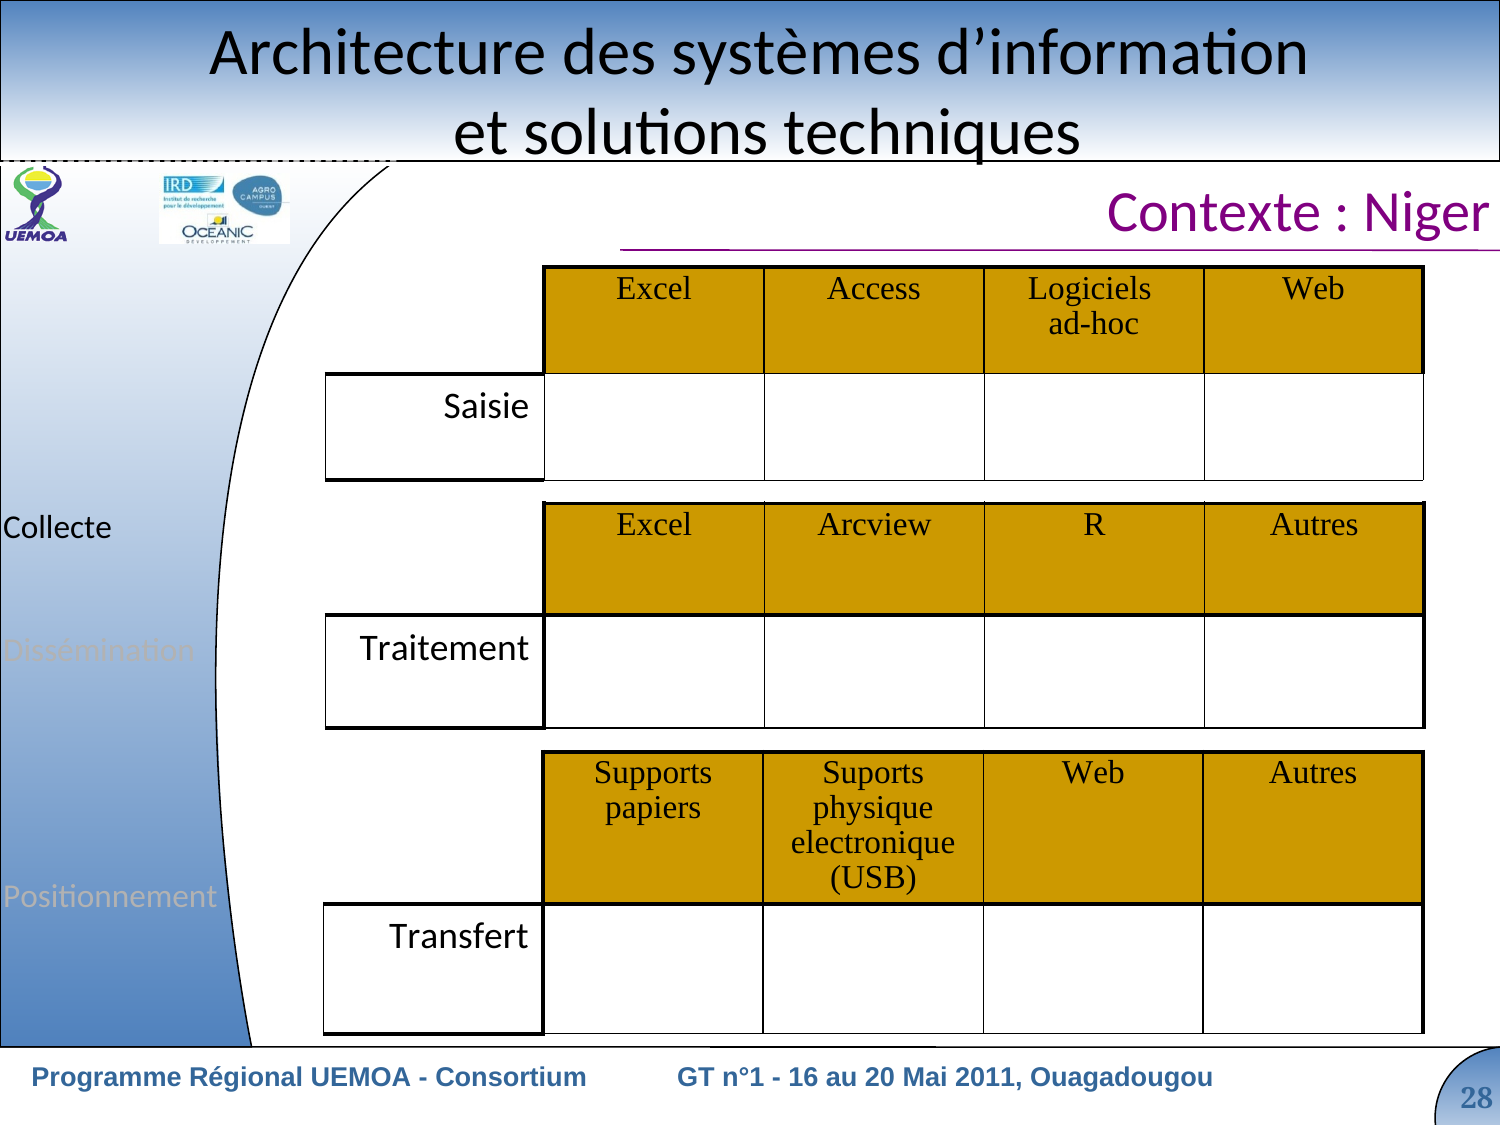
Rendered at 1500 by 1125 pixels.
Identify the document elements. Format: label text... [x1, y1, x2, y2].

text_box Architecture des systèmes d’information et solutions techniques [53, 0, 1483, 161]
table_cell Traitement [326, 617, 542, 726]
table_cell [985, 617, 1204, 727]
table_cell [765, 617, 984, 727]
table_header Logiciels ad-hoc [985, 269, 1203, 373]
table_header [323, 752, 541, 902]
picture [159, 173, 265, 244]
table_header Excel [546, 269, 763, 373]
table_cell Saisie [326, 376, 544, 478]
table_header [325, 267, 542, 372]
table_cell [545, 374, 764, 480]
table_header Web [1205, 269, 1421, 373]
table_cell Transfert [324, 906, 541, 1032]
table_cell [764, 906, 983, 1033]
table_header Arcview [765, 505, 984, 613]
table_header R [985, 505, 1204, 613]
table_cell [1205, 374, 1423, 480]
picture [0, 166, 73, 244]
table_cell [1205, 617, 1422, 727]
table_header Supports papiers [545, 754, 762, 902]
table_header Excel [546, 505, 764, 613]
table_header Suports physique electronique (USB) [764, 754, 983, 902]
table_cell [984, 906, 1202, 1033]
table_cell [1204, 906, 1421, 1033]
table_cell [546, 617, 764, 727]
text_box Contexte : Niger [265, 165, 1500, 251]
table_cell [545, 906, 762, 1033]
table_header Web [984, 754, 1202, 902]
table_header Autres [1204, 754, 1421, 902]
table_header [325, 504, 542, 613]
table_cell [765, 374, 984, 480]
table_header Collecte Dissémination Positionnement [0, 497, 313, 1045]
table_header Access [765, 269, 983, 373]
table_header Autres [1205, 505, 1422, 613]
table_cell [985, 374, 1204, 480]
